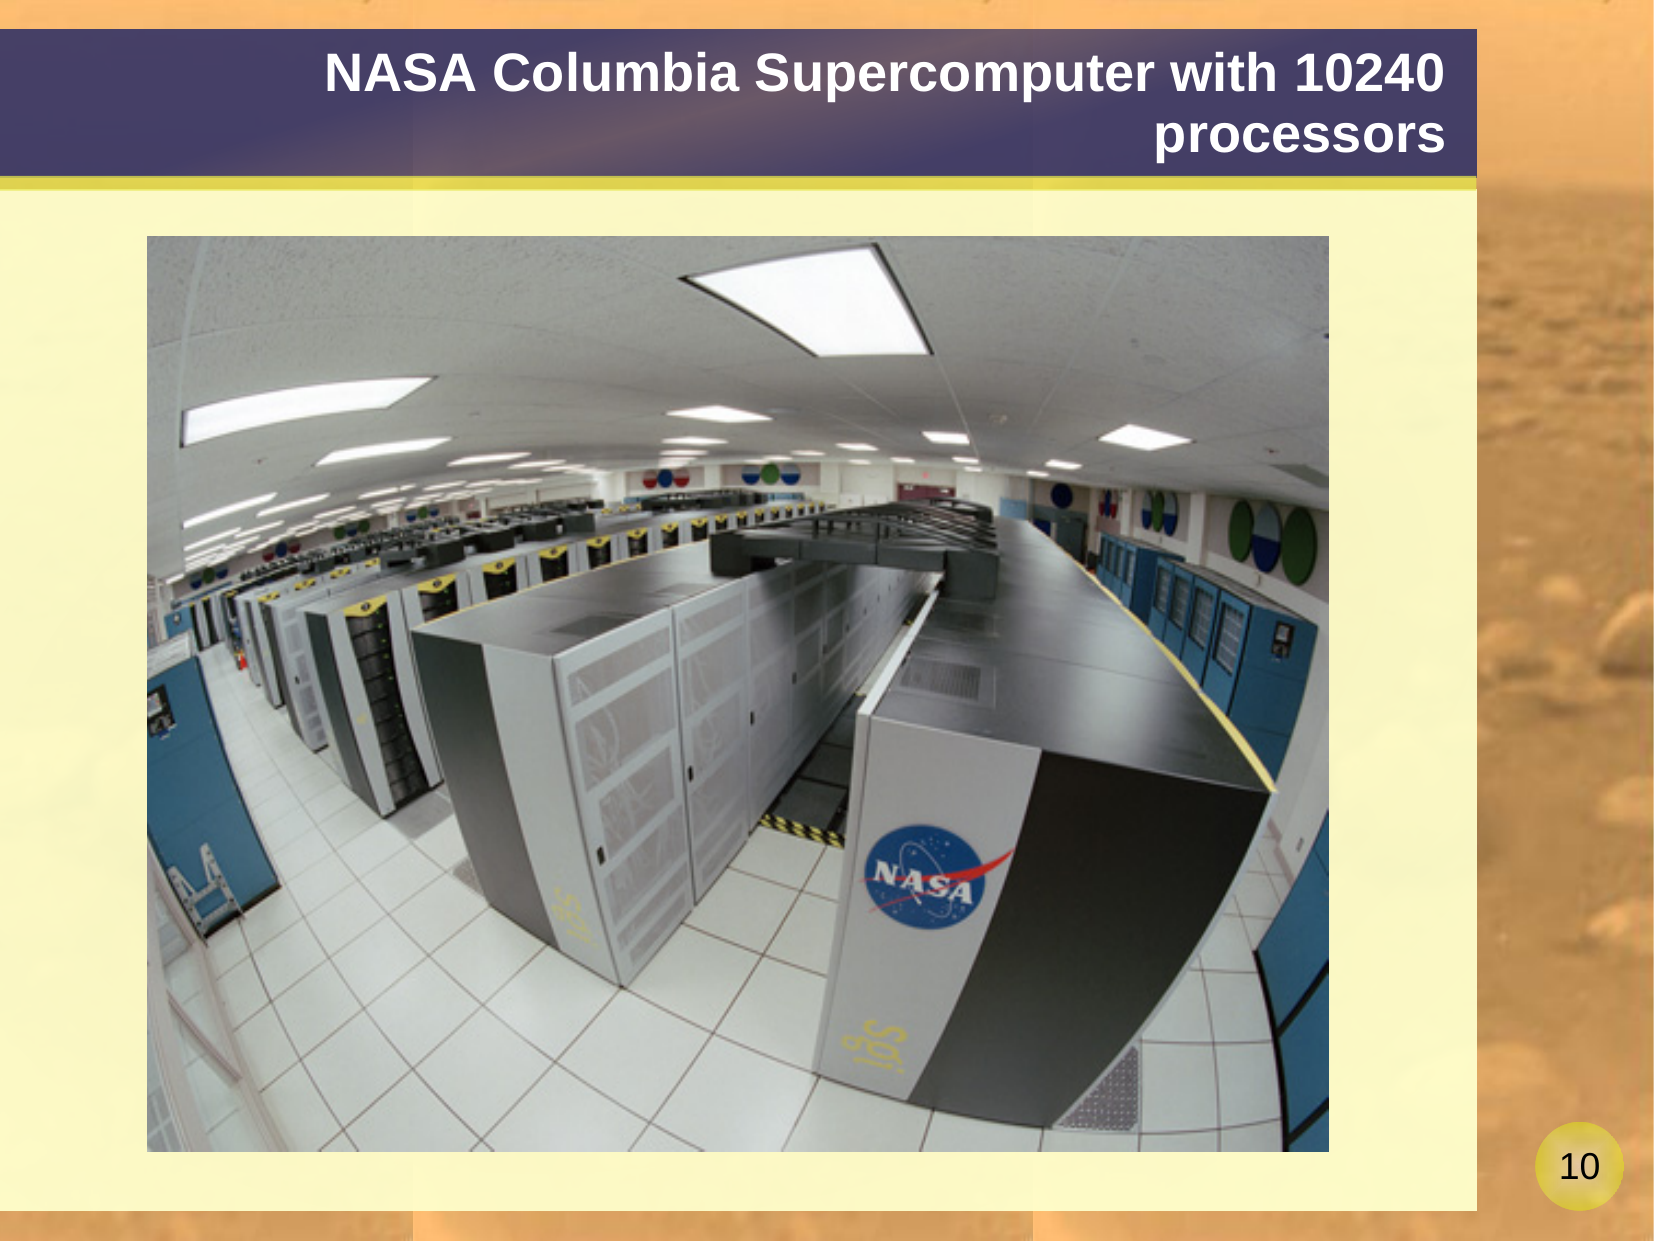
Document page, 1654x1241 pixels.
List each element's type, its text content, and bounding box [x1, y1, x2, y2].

picture [147, 236, 1329, 1152]
title NASA Columbia Supercomputer with 10240 processors [29, 59, 1447, 148]
picture [0, 0, 1654, 1241]
